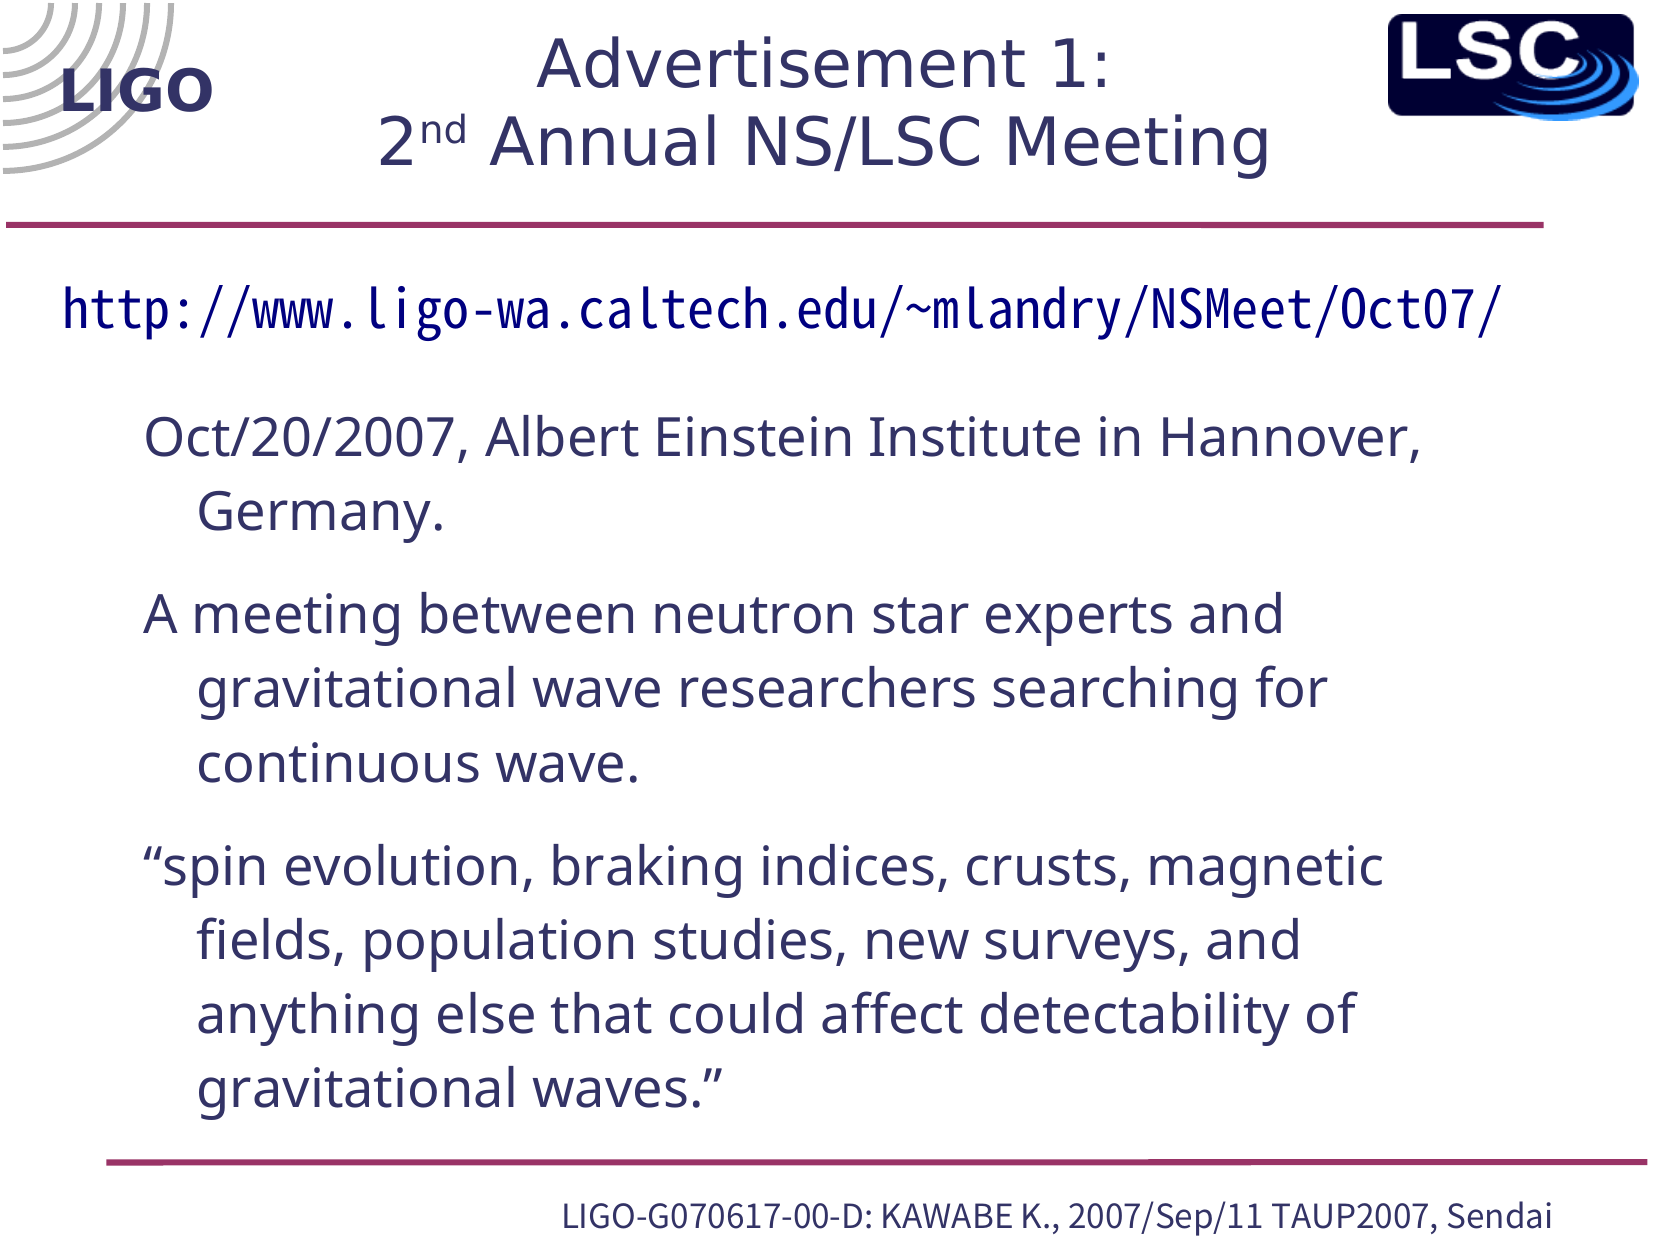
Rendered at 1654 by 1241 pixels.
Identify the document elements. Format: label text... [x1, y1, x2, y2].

list Oct/20/2007, Albert Einstein Institute in Hannover, Germany. A meeting between neutron star experts and gravitational wave researchers searching for continuous wave. “spin evolution, braking indices, crusts, magnetic fields, population studies, new surveys, and anything else that could affect detectability of gravitational waves.” [125, 398, 1506, 1082]
text_box http://www.ligo-wa.caltech.edu/~mlandry/NSMeet/Oct07/ [44, 265, 1625, 327]
title Advertisement 1: 2nd Annual NS/LSC Meeting [187, 0, 1463, 208]
picture [1463, 14, 1639, 121]
